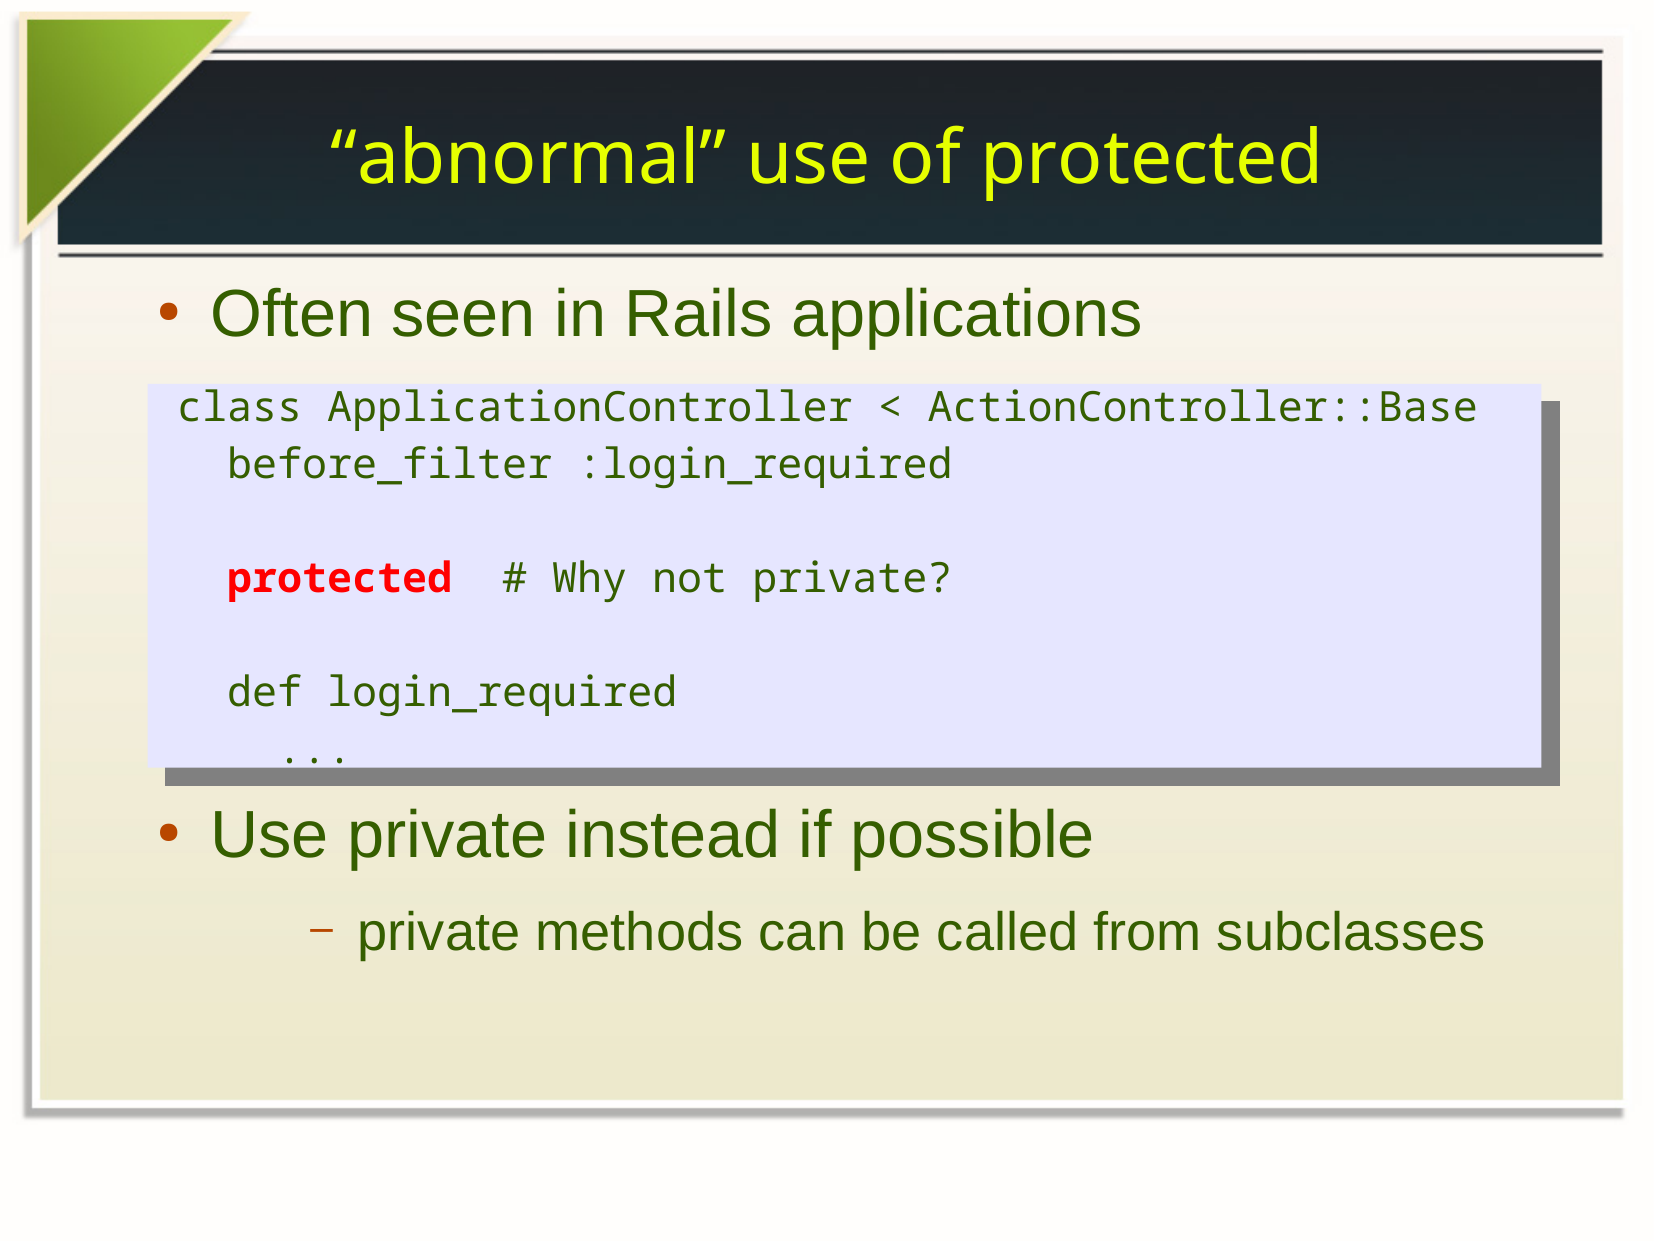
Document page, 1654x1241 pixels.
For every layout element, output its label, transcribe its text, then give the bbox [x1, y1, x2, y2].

title “abnormal” use of protected [121, 73, 1534, 237]
picture [0, 0, 1654, 1241]
list Often seen in Rails applications Use private instead if possible private methods can be called from subclasses [121, 276, 1534, 1087]
text_box class ApplicationController < ActionController::Base before_filter :login_required protected # Why not private? def login_required ... [147, 383, 1542, 768]
